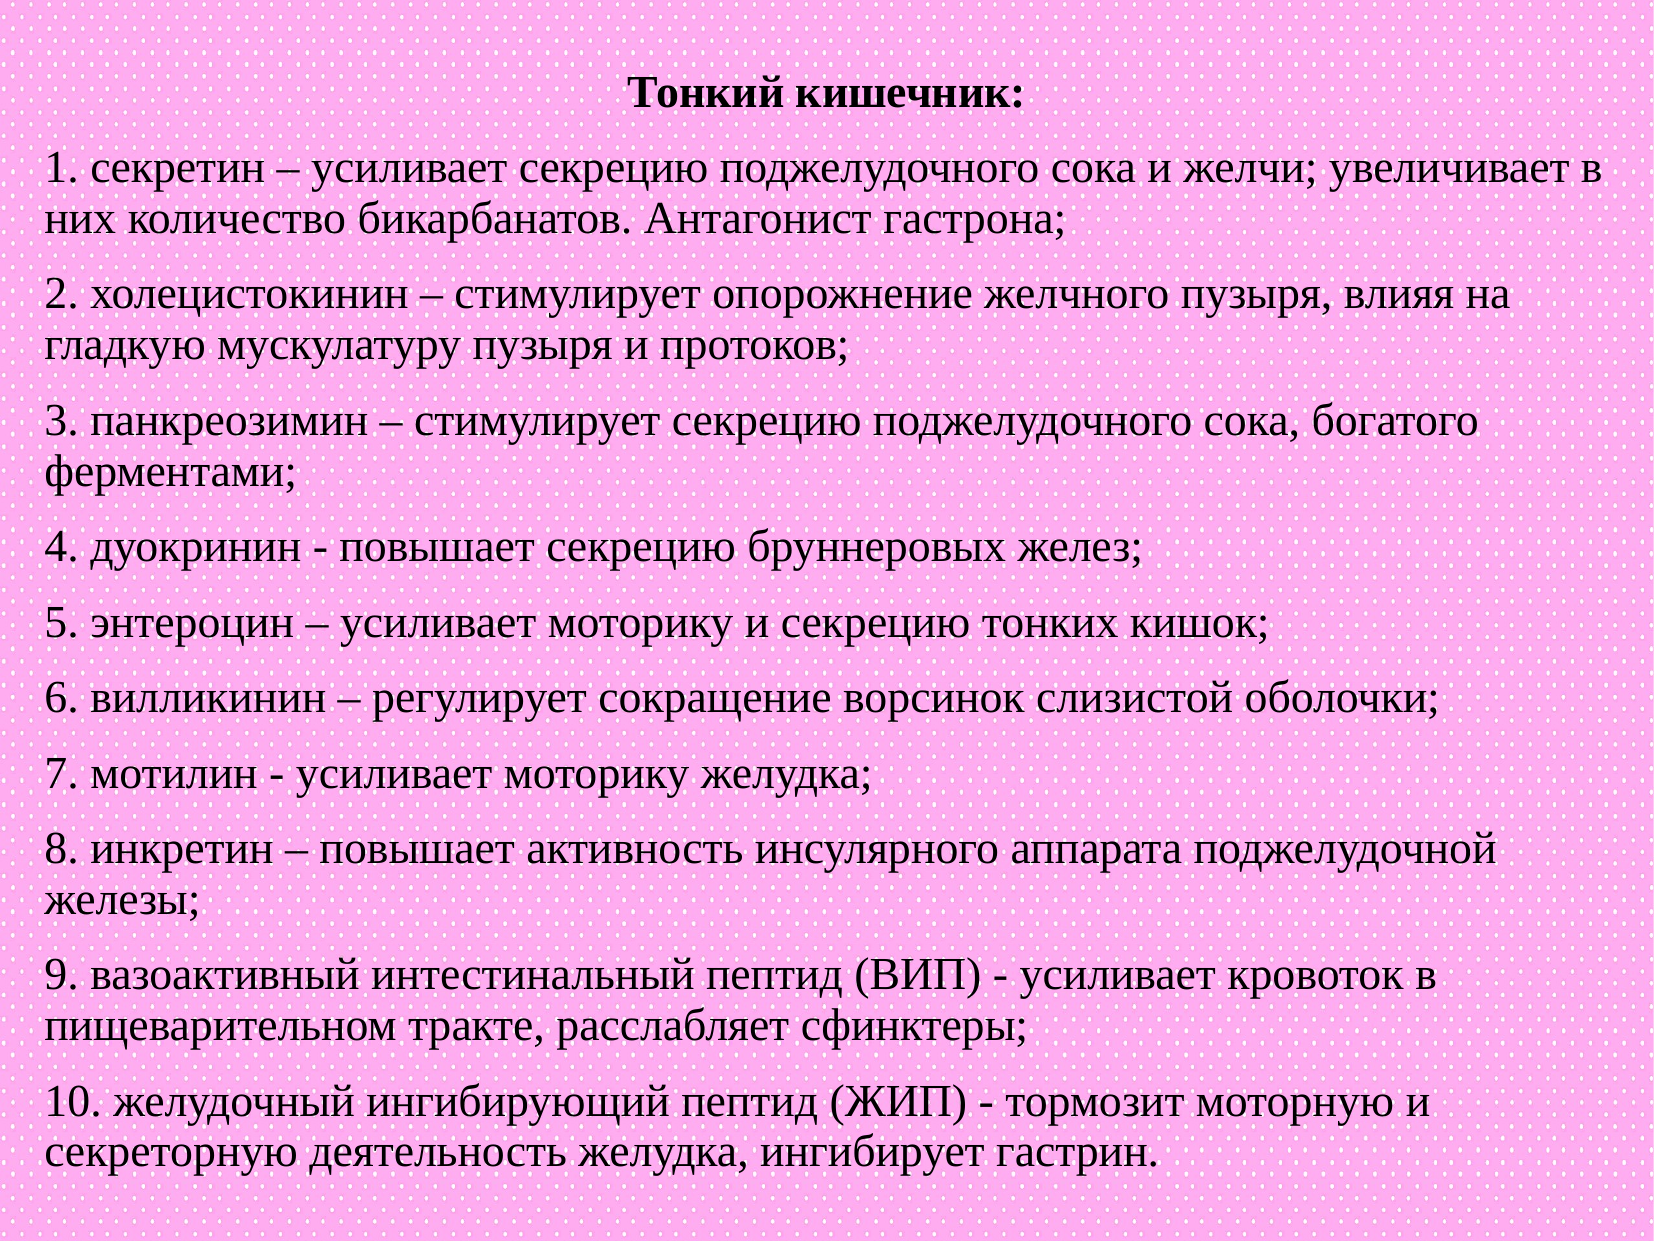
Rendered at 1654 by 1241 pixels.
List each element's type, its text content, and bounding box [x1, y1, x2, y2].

text_box Тонкий кишечник: 1. cекретин – усиливает секрецию поджелудочного сока и желчи; увеличивает в них количество бикарбанатов. Антагонист гастрона; 2. холецистокинин – стимулирует опорожнение желчного пузыря, влияя на гладкую мускулатуру пузыря и протоков; 3. панкреозимин – стимулирует секрецию поджелудочного сока, богатого ферментами; 4. дуокринин - повышает секрецию бруннеровых желез; 5. энтероцин – усиливает моторику и секрецию тонких кишок; 6. вилликинин – регулирует сокращение ворсинок слизистой оболочки; 7. мотилин - усиливает моторику желудка; 8. инкретин – повышает активность инсулярного аппарата поджелудочной железы; 9. вазоактивный интестинальный пептид (ВИП) - усиливает кровоток в пищеварительном тракте, расслабляет сфинктеры; 10. желудочный ингибирующий пептид (ЖИП) - тормозит моторную и секреторную деятельность желудка, ингибирует гастрин. [29, 59, 1625, 1238]
picture [0, 0, 1654, 1241]
